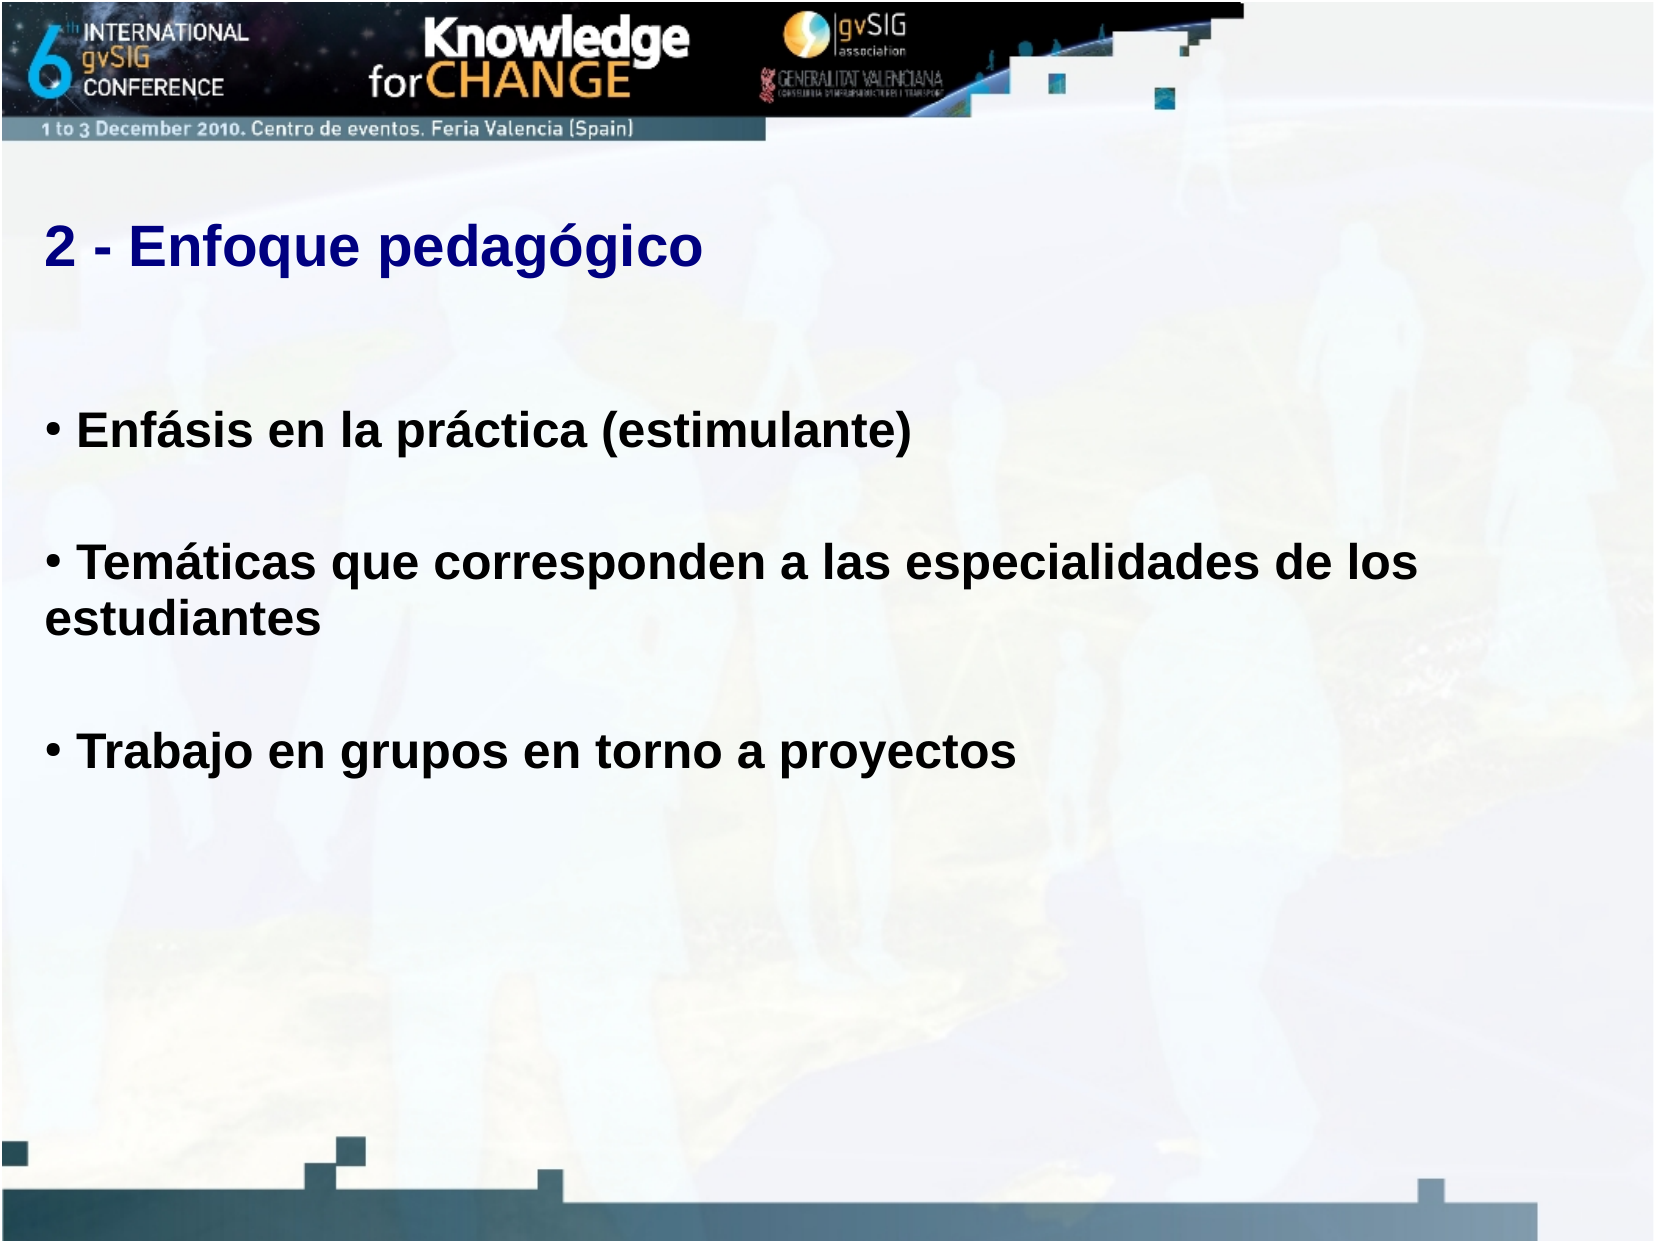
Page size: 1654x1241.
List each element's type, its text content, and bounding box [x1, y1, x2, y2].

text_box 2 - Enfoque pedagógico Enfásis en la práctica (estimulante) Temáticas que corresponden a las especialidades de los estudiantes Trabajo en grupos en torno a proyectos [29, 206, 1625, 1034]
picture [2, 2, 1654, 1241]
